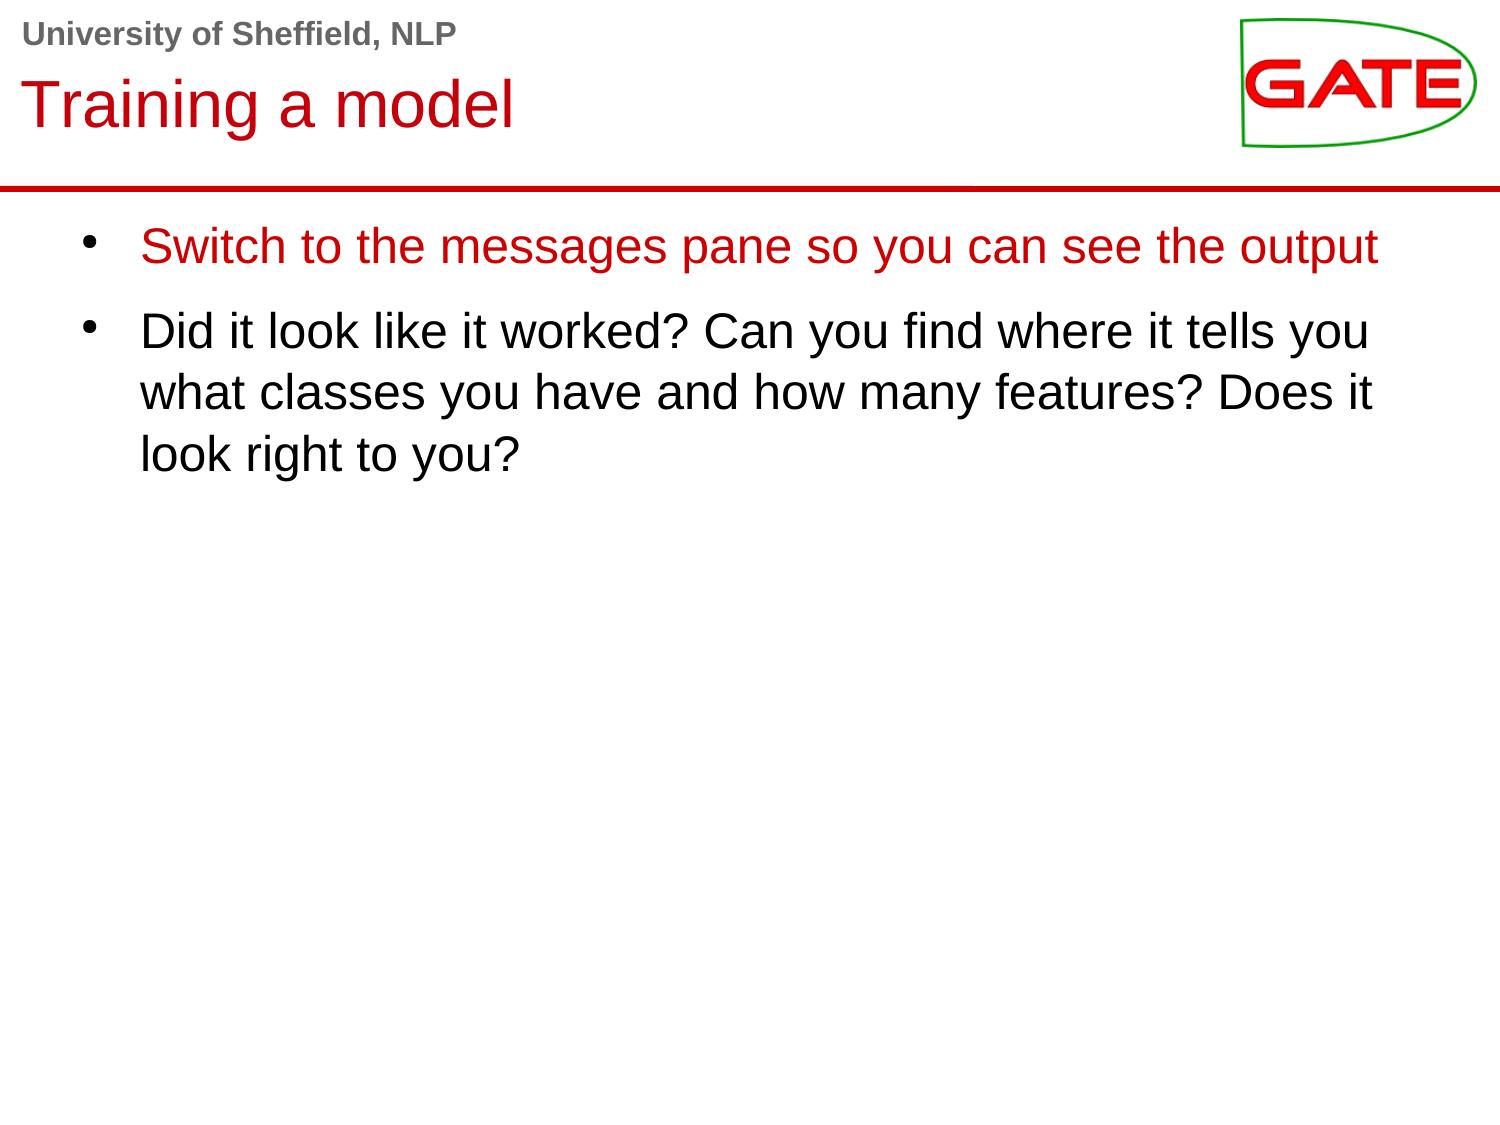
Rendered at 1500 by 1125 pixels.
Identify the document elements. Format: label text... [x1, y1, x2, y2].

picture [1240, 18, 1477, 148]
title Training a model [20, 45, 1240, 166]
list Switch to the messages pane so you can see the output Did it look like it worked? Can you find where it tells you what classes you have and how many features? Does it look right to you? [23, 212, 1477, 1063]
